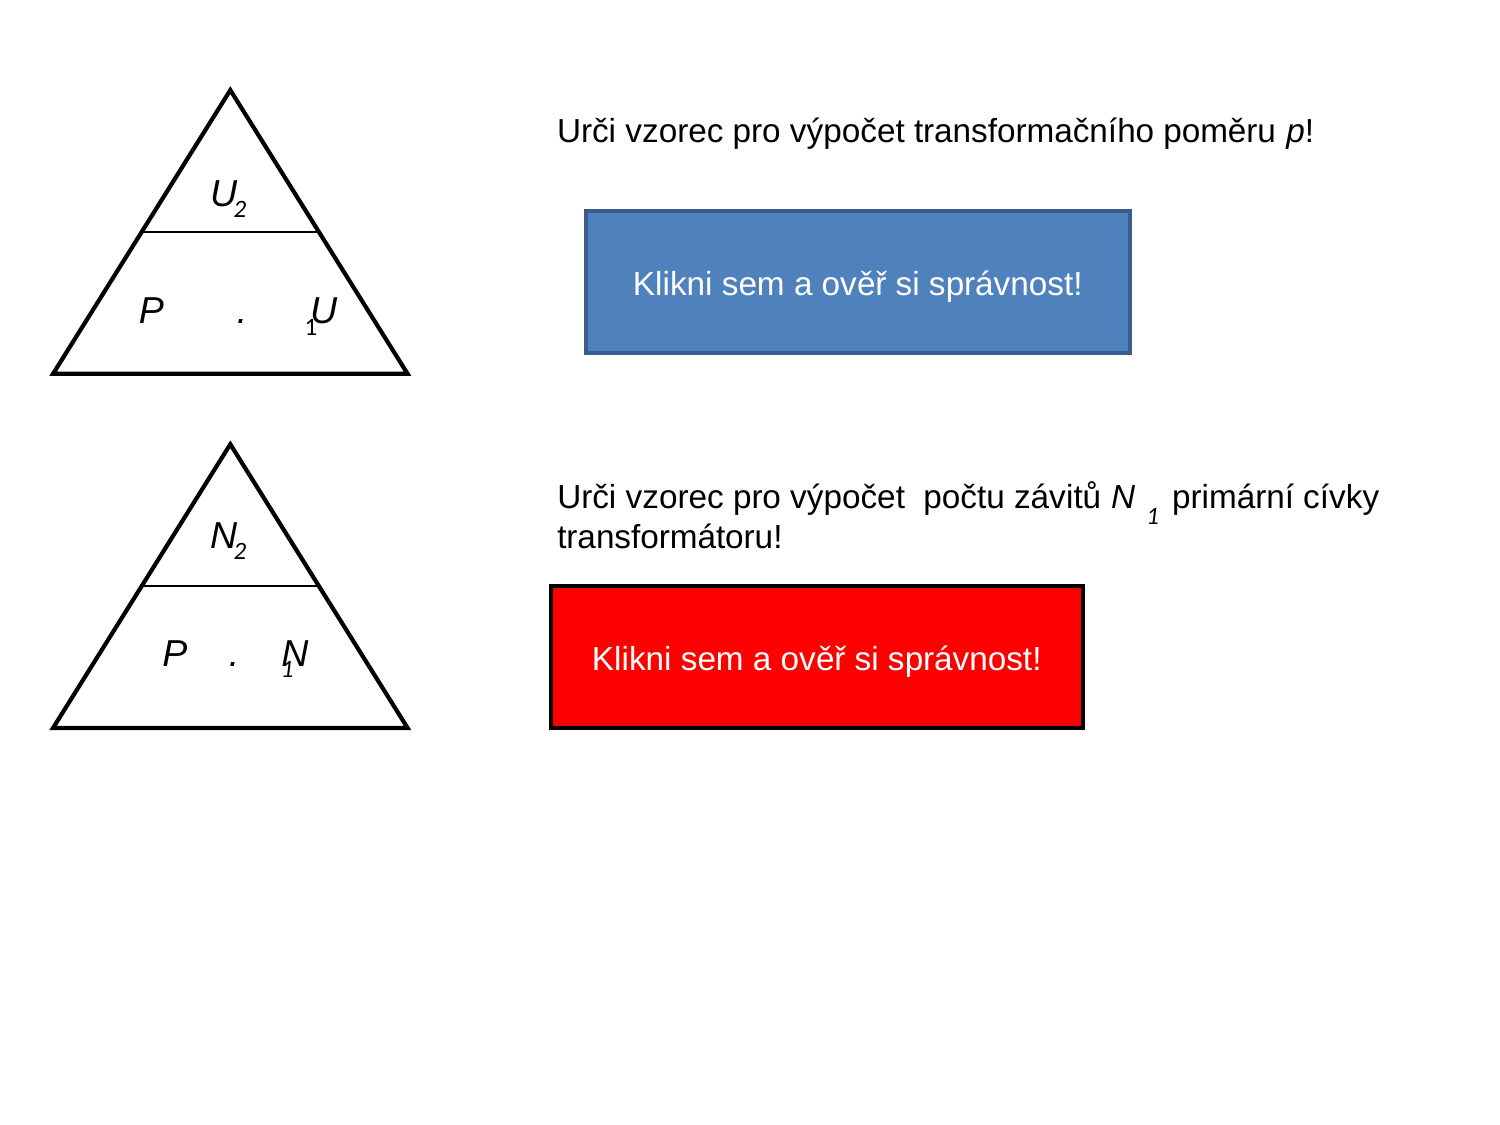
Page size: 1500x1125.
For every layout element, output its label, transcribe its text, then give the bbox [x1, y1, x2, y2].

text_box [142, 444, 319, 585]
text_box P . N [147, 621, 324, 683]
text_box 1 [266, 645, 309, 691]
text_box [53, 233, 408, 374]
text_box Urči vzorec pro výpočet počtu závitů N primární cívky transformátoru! [542, 467, 1405, 564]
text_box [142, 90, 319, 231]
text_box 1 [289, 302, 333, 349]
text_box 1 [1131, 491, 1175, 538]
text_box N [195, 503, 252, 564]
text_box 2 [218, 527, 262, 573]
text_box Klikni sem a ověř si správnost! [551, 586, 1083, 728]
text_box Klikni sem a ověř si správnost! [586, 210, 1130, 353]
text_box 2 [218, 184, 262, 231]
text_box [53, 587, 408, 728]
text_box Urči vzorec pro výpočet transformačního poměru p! [542, 101, 1330, 158]
text_box U [195, 160, 252, 222]
text_box P . U [123, 278, 353, 340]
